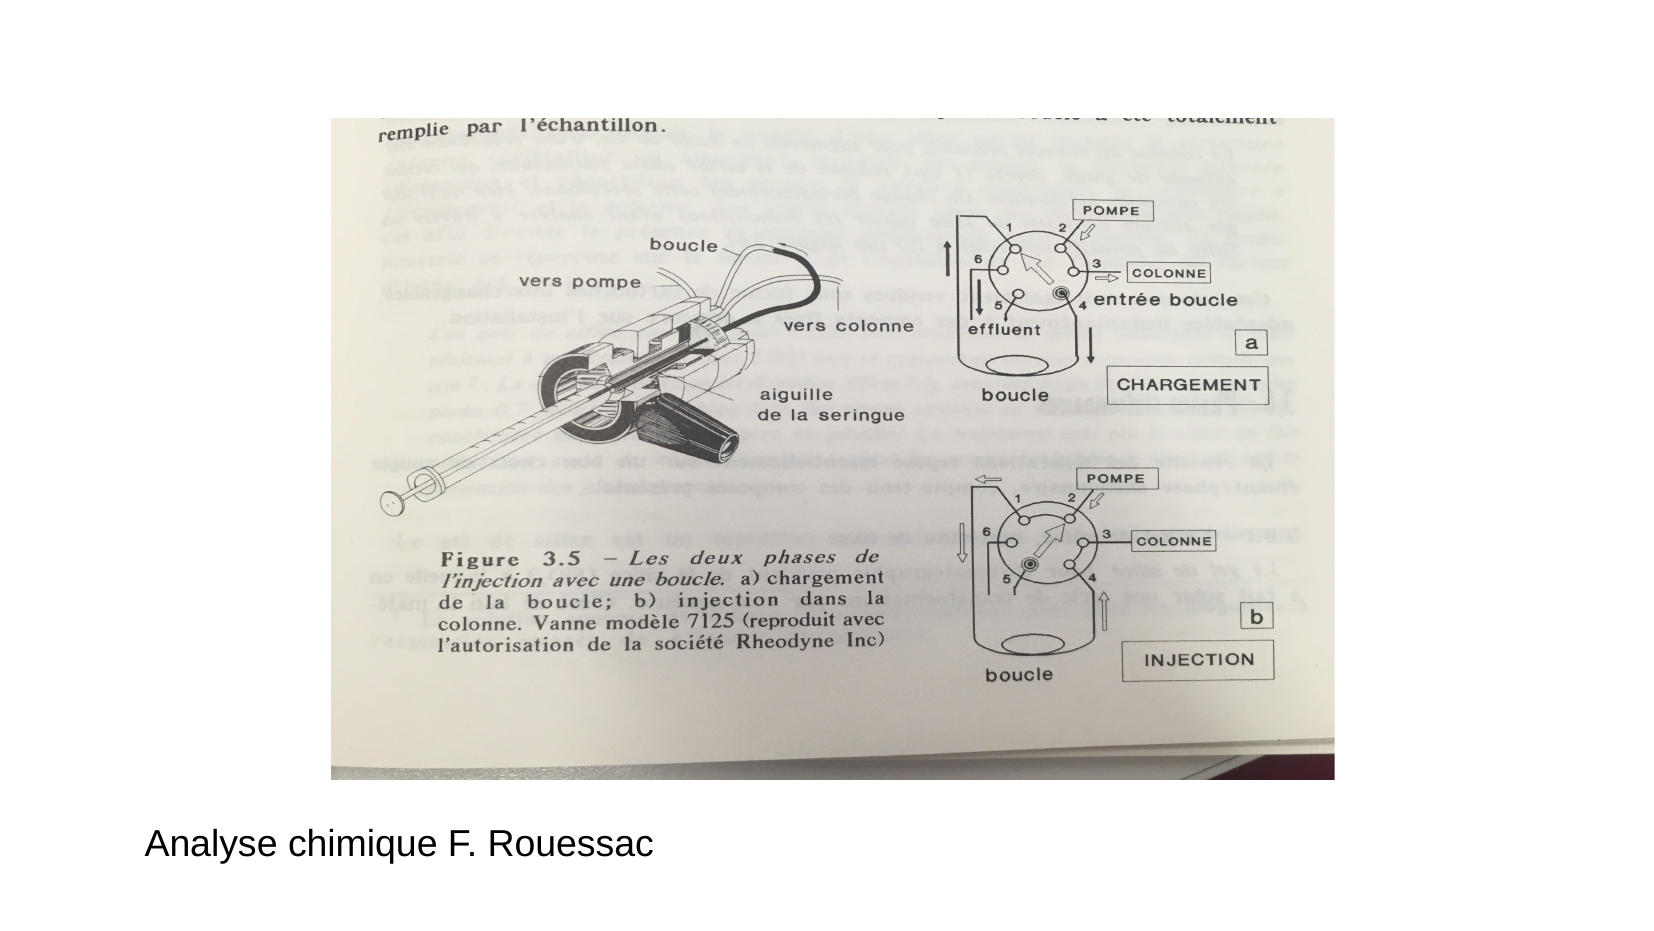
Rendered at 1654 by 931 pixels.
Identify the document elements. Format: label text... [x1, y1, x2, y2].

picture [331, 118, 1335, 780]
text_box Analyse chimique F. Rouessac [129, 815, 863, 914]
